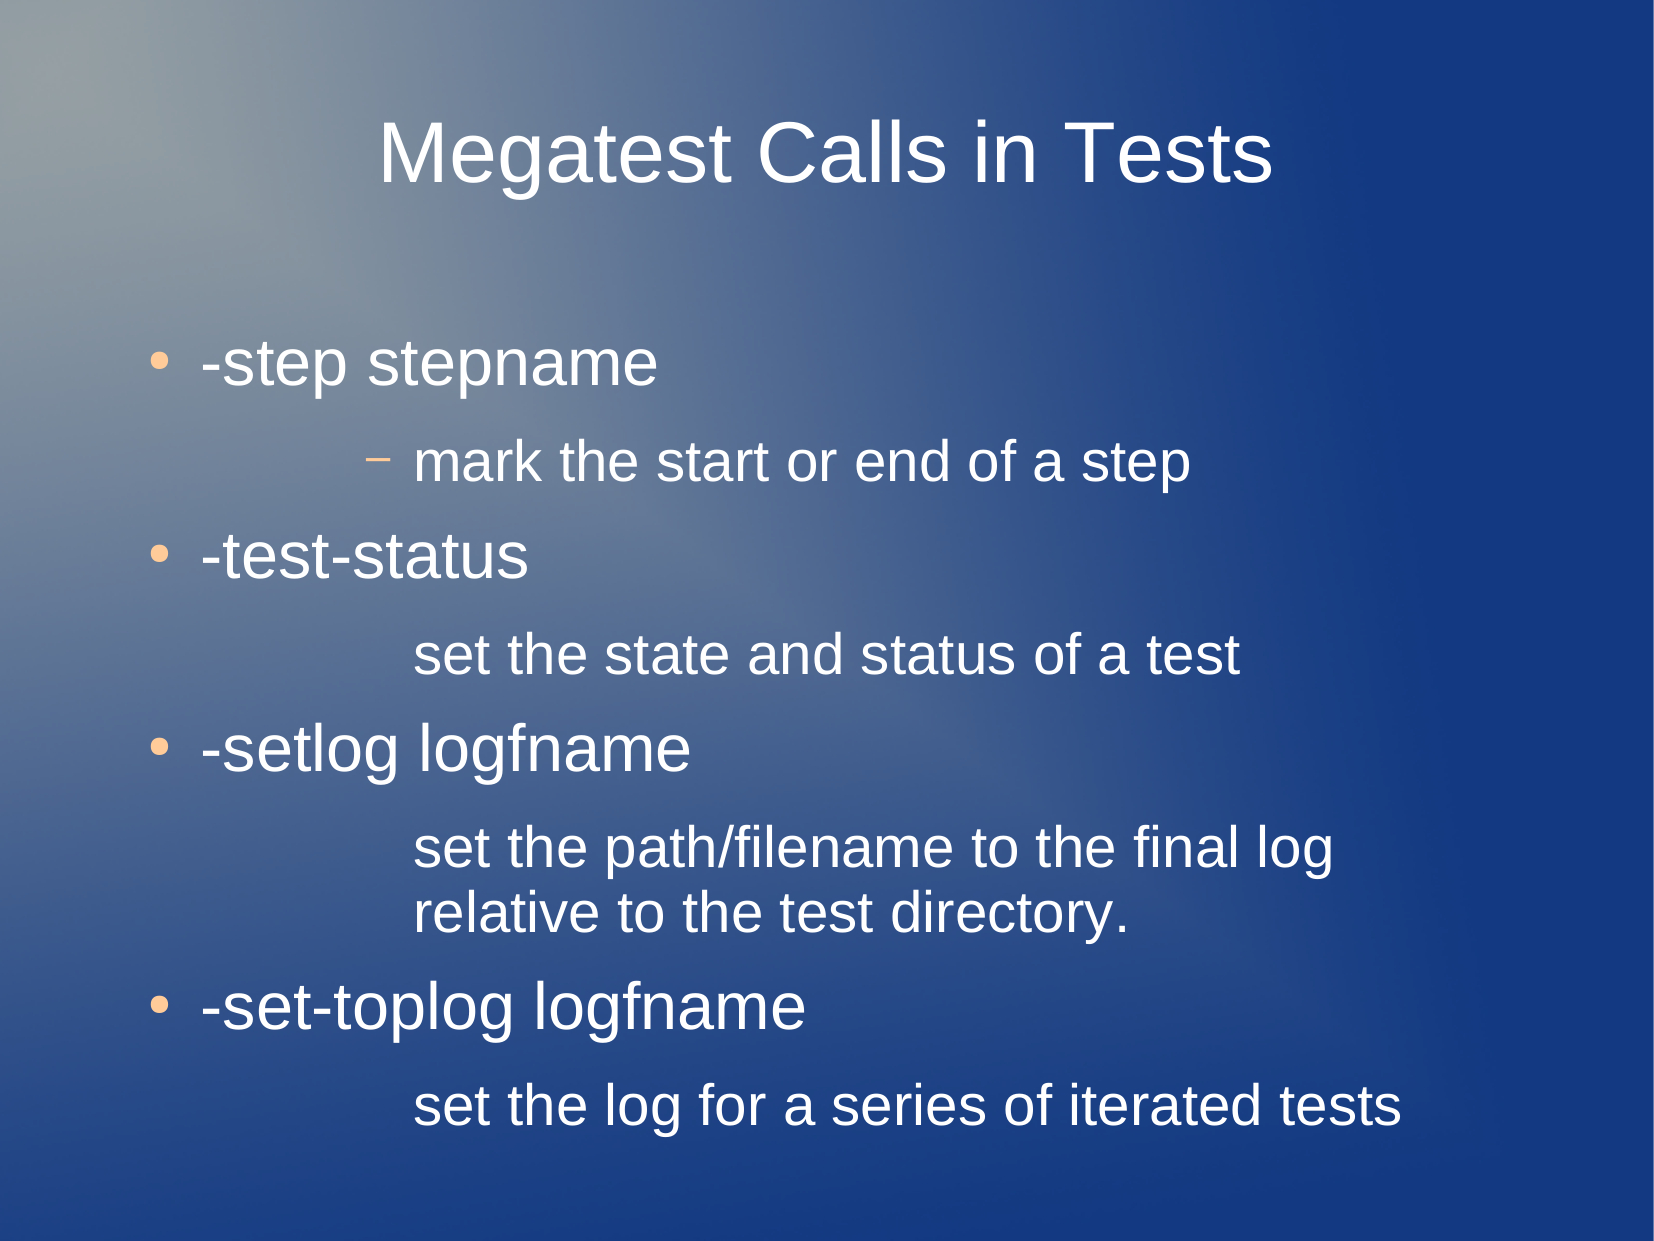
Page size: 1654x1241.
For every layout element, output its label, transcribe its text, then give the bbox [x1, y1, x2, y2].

picture [0, 0, 1654, 1241]
title Megatest Calls in Tests [82, 49, 1571, 257]
list -step stepname mark the start or end of a step -test-status set the state and status of a test -setlog logfname set the path/filename to the final log relative to the test directory. -set-toplog logfname set the log for a series of iterated tests [129, 324, 1489, 1061]
